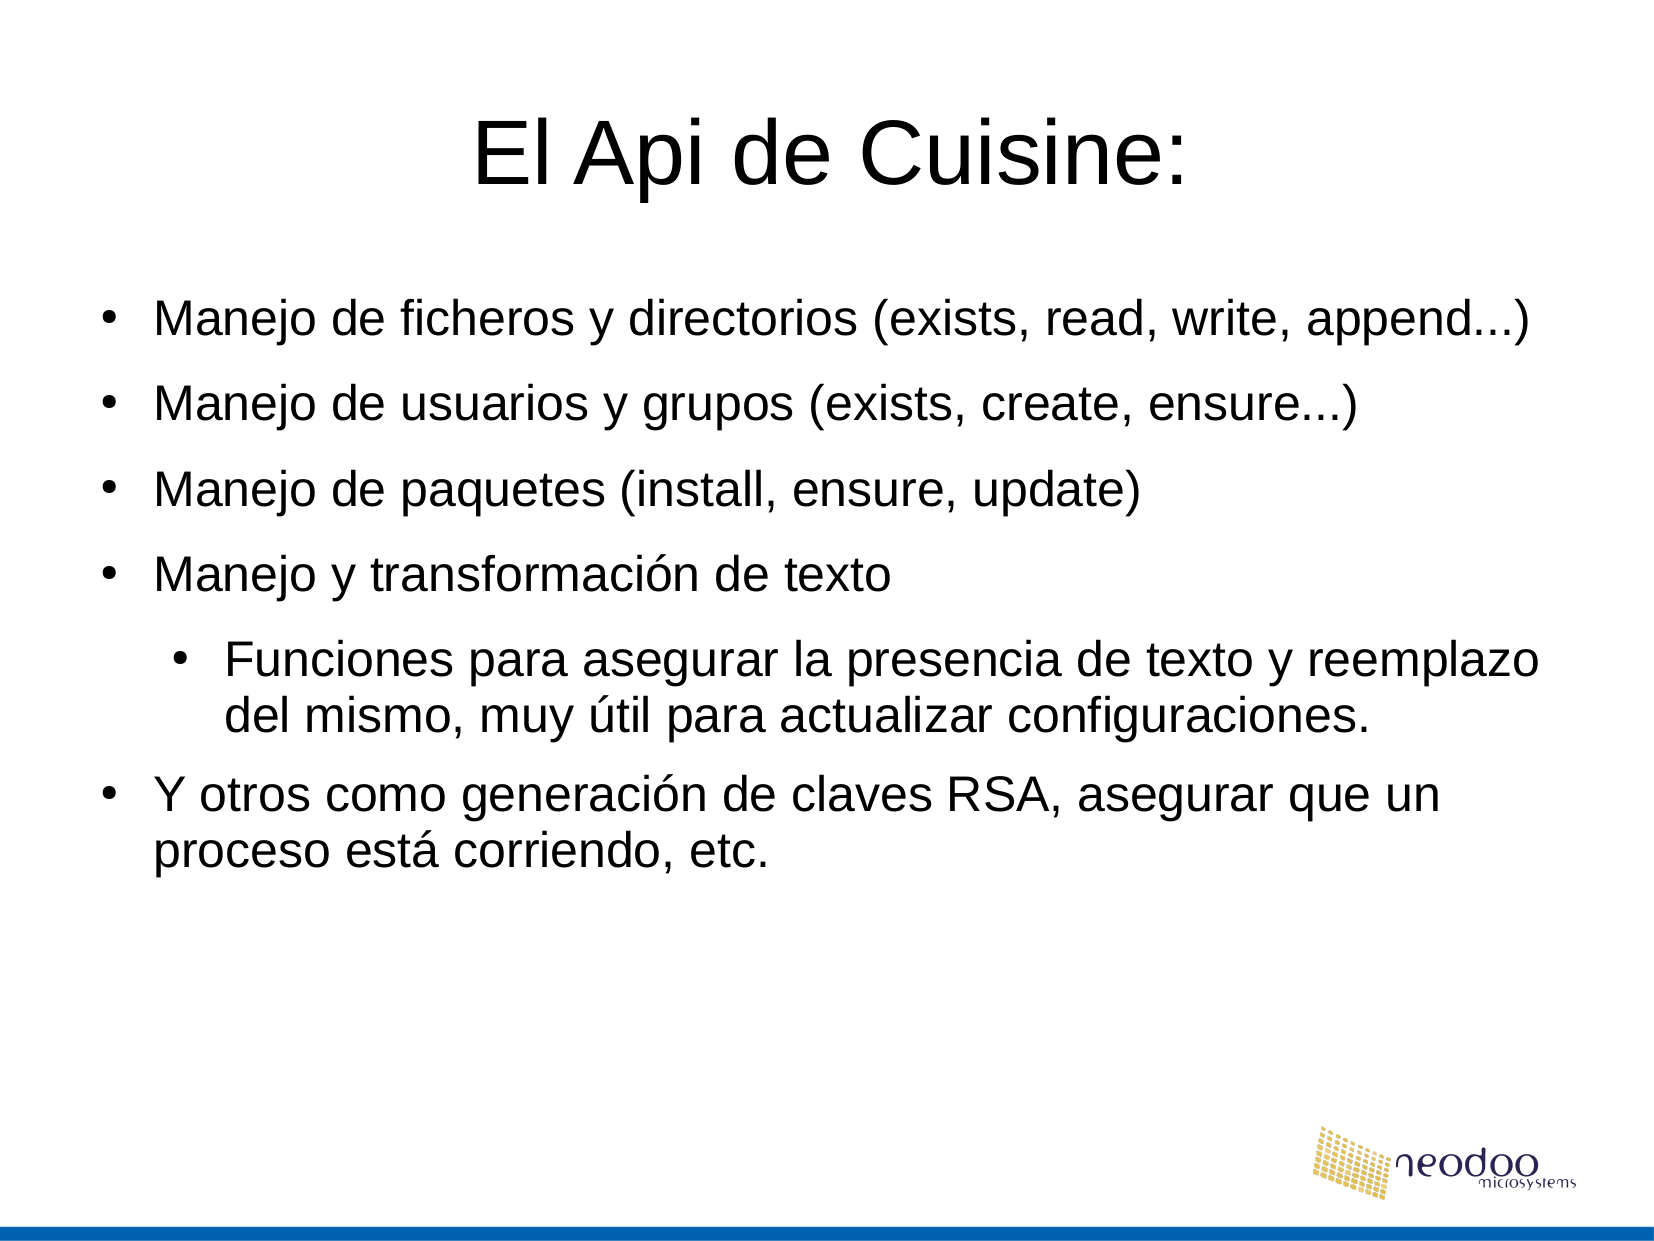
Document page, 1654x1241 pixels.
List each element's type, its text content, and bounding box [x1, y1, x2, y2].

title El Api de Cuisine: [86, 49, 1576, 257]
picture [1312, 1126, 1576, 1200]
list Manejo de ficheros y directorios (exists, read, write, append...) Manejo de usuarios y grupos (exists, create, ensure...) Manejo de paquetes (install, ensure, update) Manejo y transformación de texto Funciones para asegurar la presencia de texto y reemplazo del mismo, muy útil para actualizar configuraciones. Y otros como generación de claves RSA, asegurar que un proceso está corriendo, etc. [82, 290, 1571, 1109]
